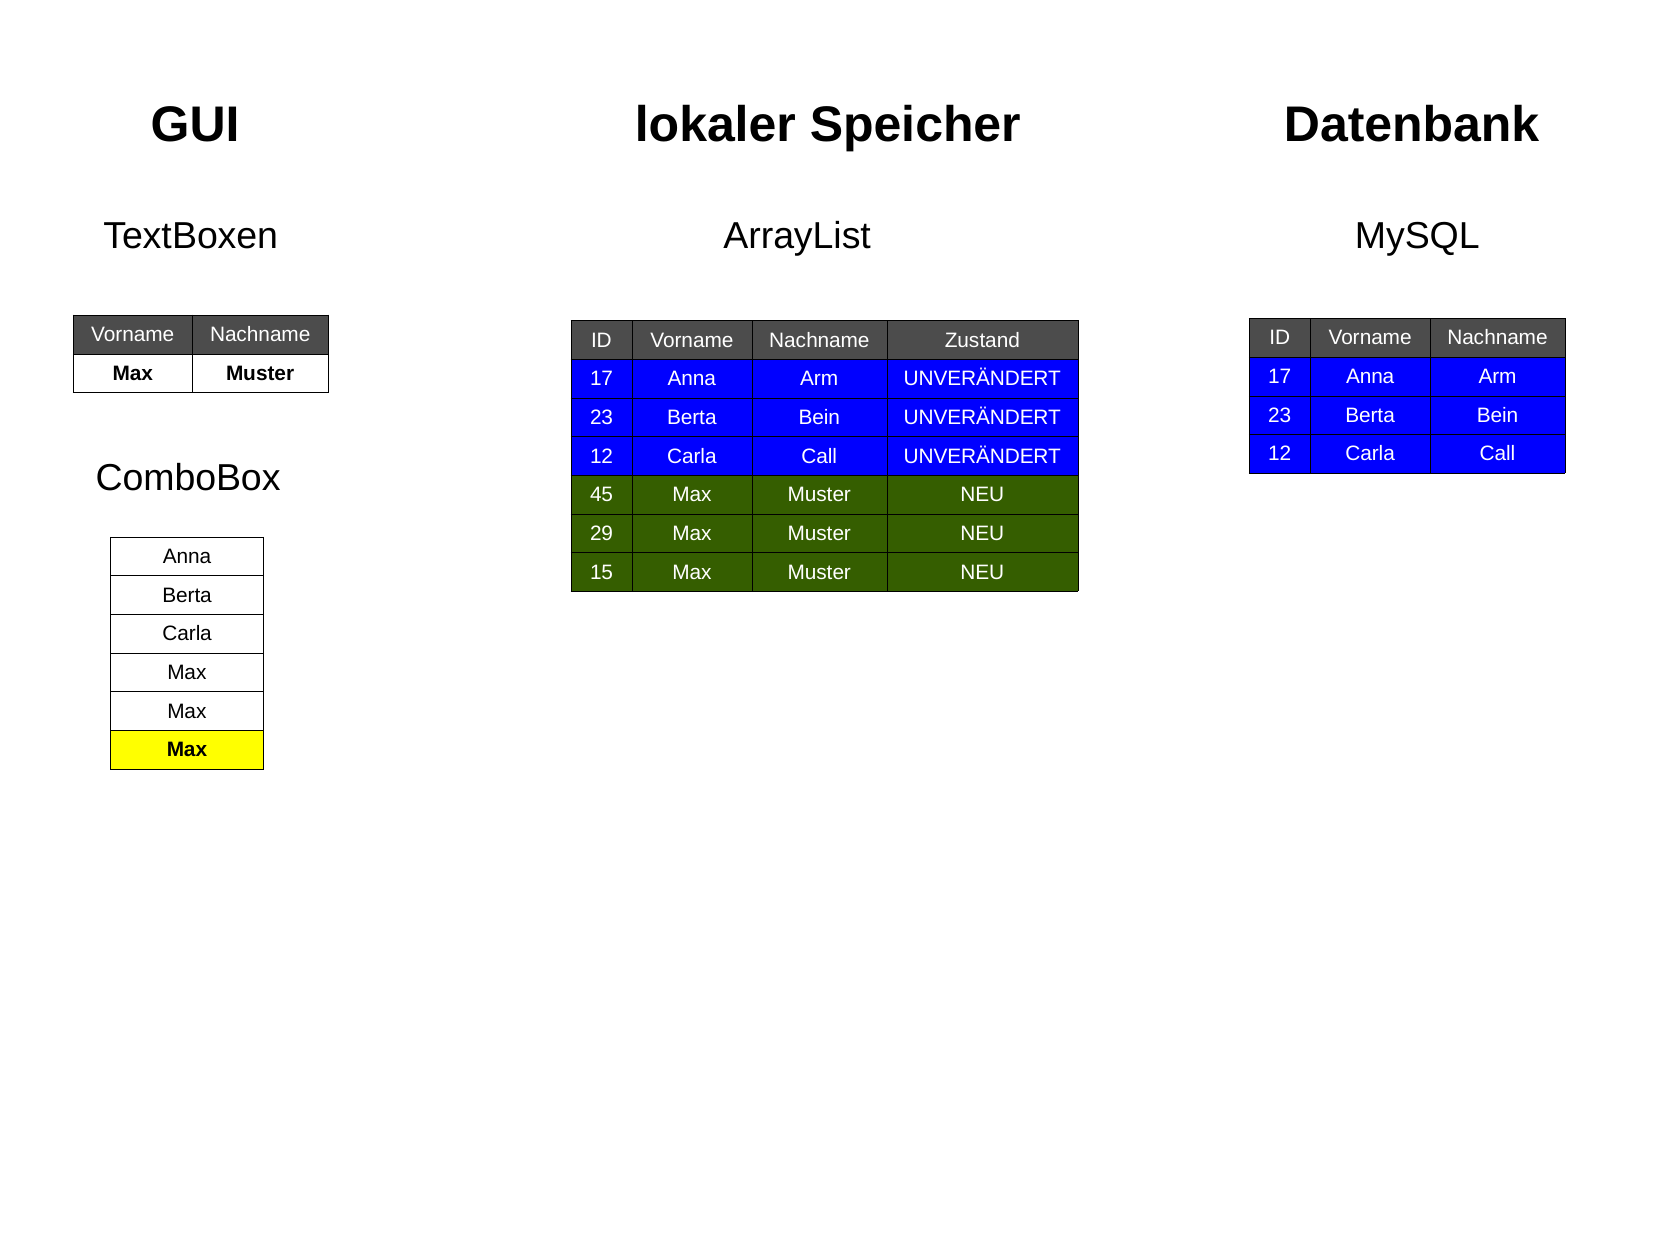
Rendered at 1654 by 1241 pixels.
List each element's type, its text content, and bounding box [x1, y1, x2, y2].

table_cell Berta [633, 399, 752, 436]
table_cell Max [111, 692, 263, 730]
text_box lokaler Speicher [620, 88, 1037, 161]
table_header Nachname [1431, 319, 1565, 357]
table_cell 12 [1250, 435, 1310, 473]
text_box ArrayList [708, 206, 886, 264]
text_box MySQL [1340, 206, 1495, 264]
table_cell 45 [572, 476, 632, 514]
text_box Datenbank [1269, 88, 1555, 161]
table_cell NEU [888, 515, 1078, 552]
table_cell Muster [193, 355, 328, 392]
table_cell Anna [633, 360, 752, 398]
table_cell 17 [572, 360, 632, 398]
table_cell Max [633, 515, 752, 552]
table_cell Anna [1311, 358, 1430, 396]
table_cell UNVERÄNDERT [888, 399, 1078, 436]
table_cell Bein [753, 399, 887, 436]
table_cell UNVERÄNDERT [888, 360, 1078, 398]
table_cell 23 [572, 399, 632, 436]
table_header Zustand [888, 321, 1078, 359]
text_box ComboBox [80, 448, 296, 506]
table_cell Carla [633, 437, 752, 475]
table_cell Muster [753, 476, 887, 514]
table_cell NEU [888, 553, 1078, 591]
table_cell Arm [753, 360, 887, 398]
table_header Vorname [633, 321, 752, 359]
table_header Nachname [753, 321, 887, 359]
table_cell Max [111, 731, 263, 769]
table_cell Berta [111, 576, 263, 614]
table_cell Carla [111, 615, 263, 653]
table_header ID [1250, 319, 1310, 357]
table_cell 17 [1250, 358, 1310, 396]
table_cell Arm [1431, 358, 1565, 396]
text_box GUI [135, 88, 255, 161]
table_cell 12 [572, 437, 632, 475]
table_cell 23 [1250, 397, 1310, 434]
table_cell Bein [1431, 397, 1565, 434]
table_cell Carla [1311, 435, 1430, 473]
table_cell Max [111, 654, 263, 691]
table_cell 29 [572, 515, 632, 552]
table_cell Muster [753, 515, 887, 552]
table_cell 15 [572, 553, 632, 591]
text_box TextBoxen [88, 206, 293, 264]
table_header ID [572, 321, 632, 359]
table_header Vorname [1311, 319, 1430, 357]
table_header Vorname [74, 316, 192, 354]
table_cell Call [1431, 435, 1565, 473]
table_header Anna [111, 538, 263, 575]
table_cell Berta [1311, 397, 1430, 434]
table_cell Muster [753, 553, 887, 591]
table_cell Max [633, 553, 752, 591]
table_cell Max [74, 355, 192, 392]
table_cell UNVERÄNDERT [888, 437, 1078, 475]
table_header Nachname [193, 316, 328, 354]
table_cell NEU [888, 476, 1078, 514]
table_cell Max [633, 476, 752, 514]
table_cell Call [753, 437, 887, 475]
